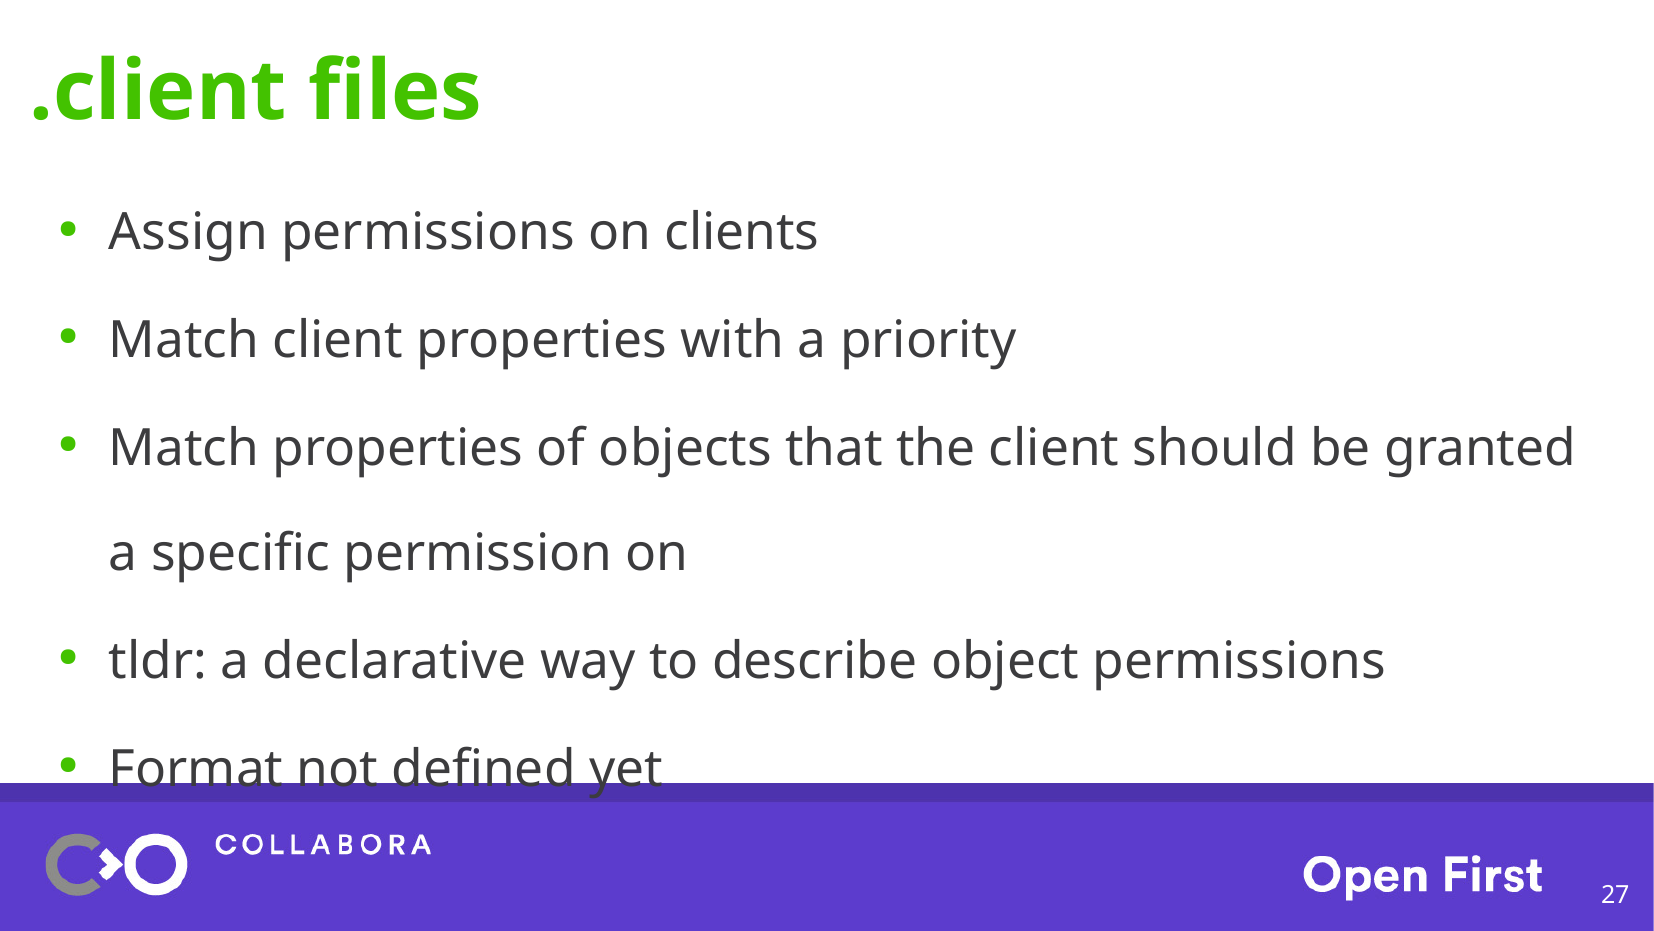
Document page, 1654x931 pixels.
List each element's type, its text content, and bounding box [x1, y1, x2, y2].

list Assign permissions on clients Match client properties with a priority Match properties of objects that the client should be granted a specific permission on tldr: a declarative way to describe object permissions Format not defined yet [41, 160, 1614, 804]
picture [0, 0, 1654, 931]
title .client files [29, 28, 1603, 147]
